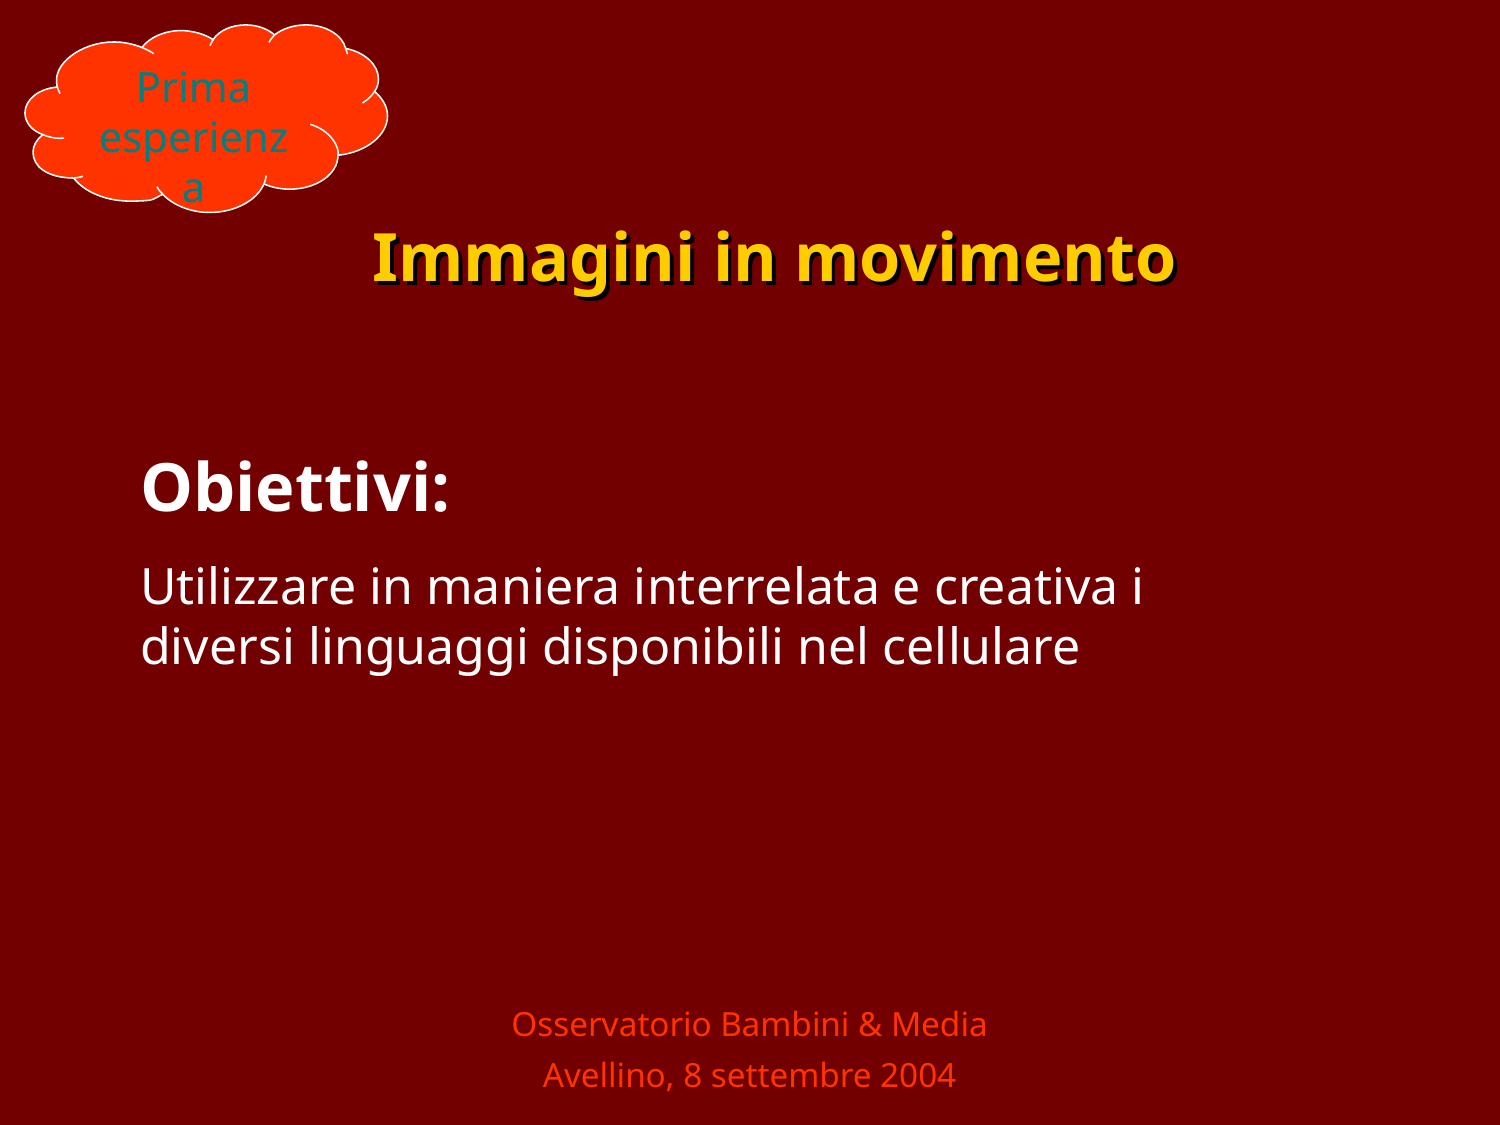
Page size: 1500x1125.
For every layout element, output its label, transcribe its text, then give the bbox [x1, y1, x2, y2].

text_box Prima esperienza [24, 24, 388, 213]
text_box Immagini in movimento [325, 208, 1225, 303]
text_box Obiettivi: Utilizzare in maniera interrelata e creativa i diversi linguaggi disponibili nel cellulare [125, 437, 1276, 683]
text_box Osservatorio Bambini & Media Avellino, 8 settembre 2004 [24, 1012, 1475, 1100]
